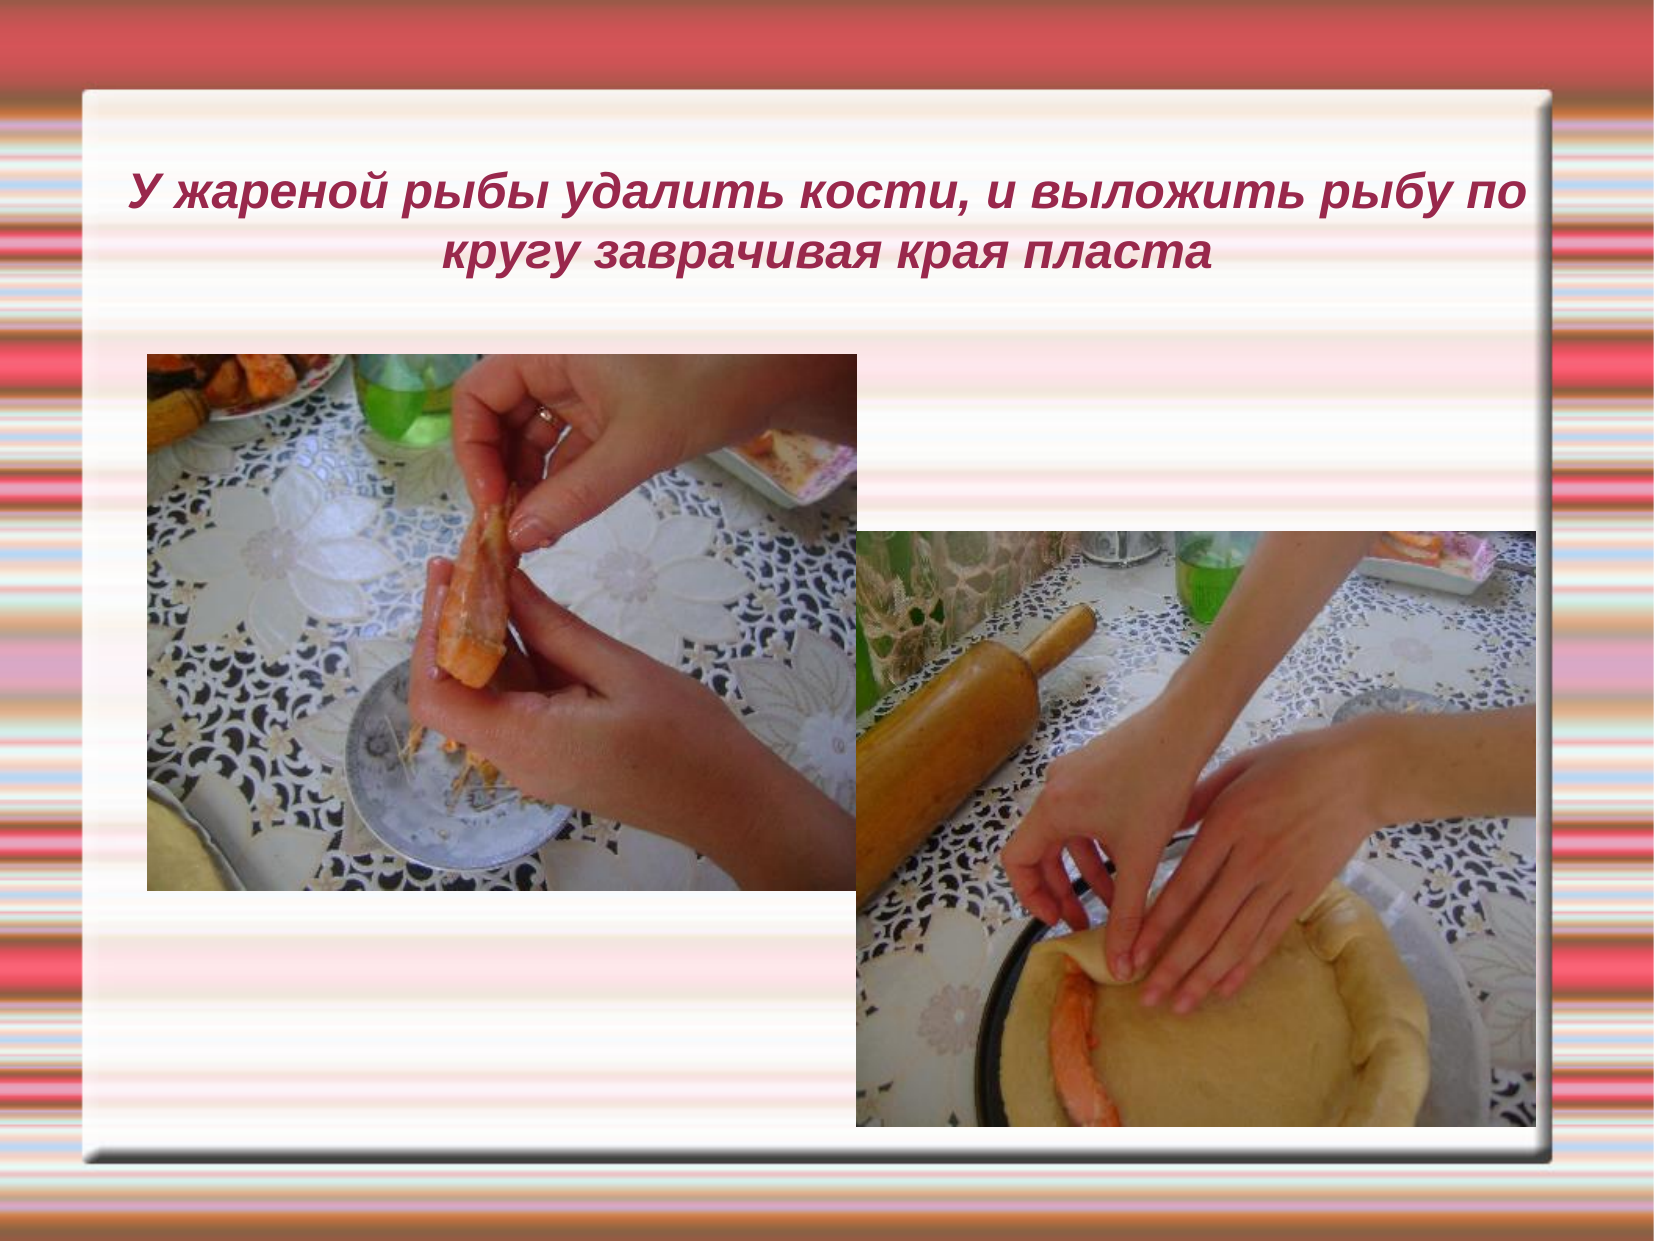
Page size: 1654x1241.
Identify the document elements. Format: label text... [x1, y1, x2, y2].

title У жареной рыбы удалить кости, и выложить рыбу по кругу заврачивая края пласта [121, 114, 1534, 322]
picture [147, 354, 1536, 1127]
